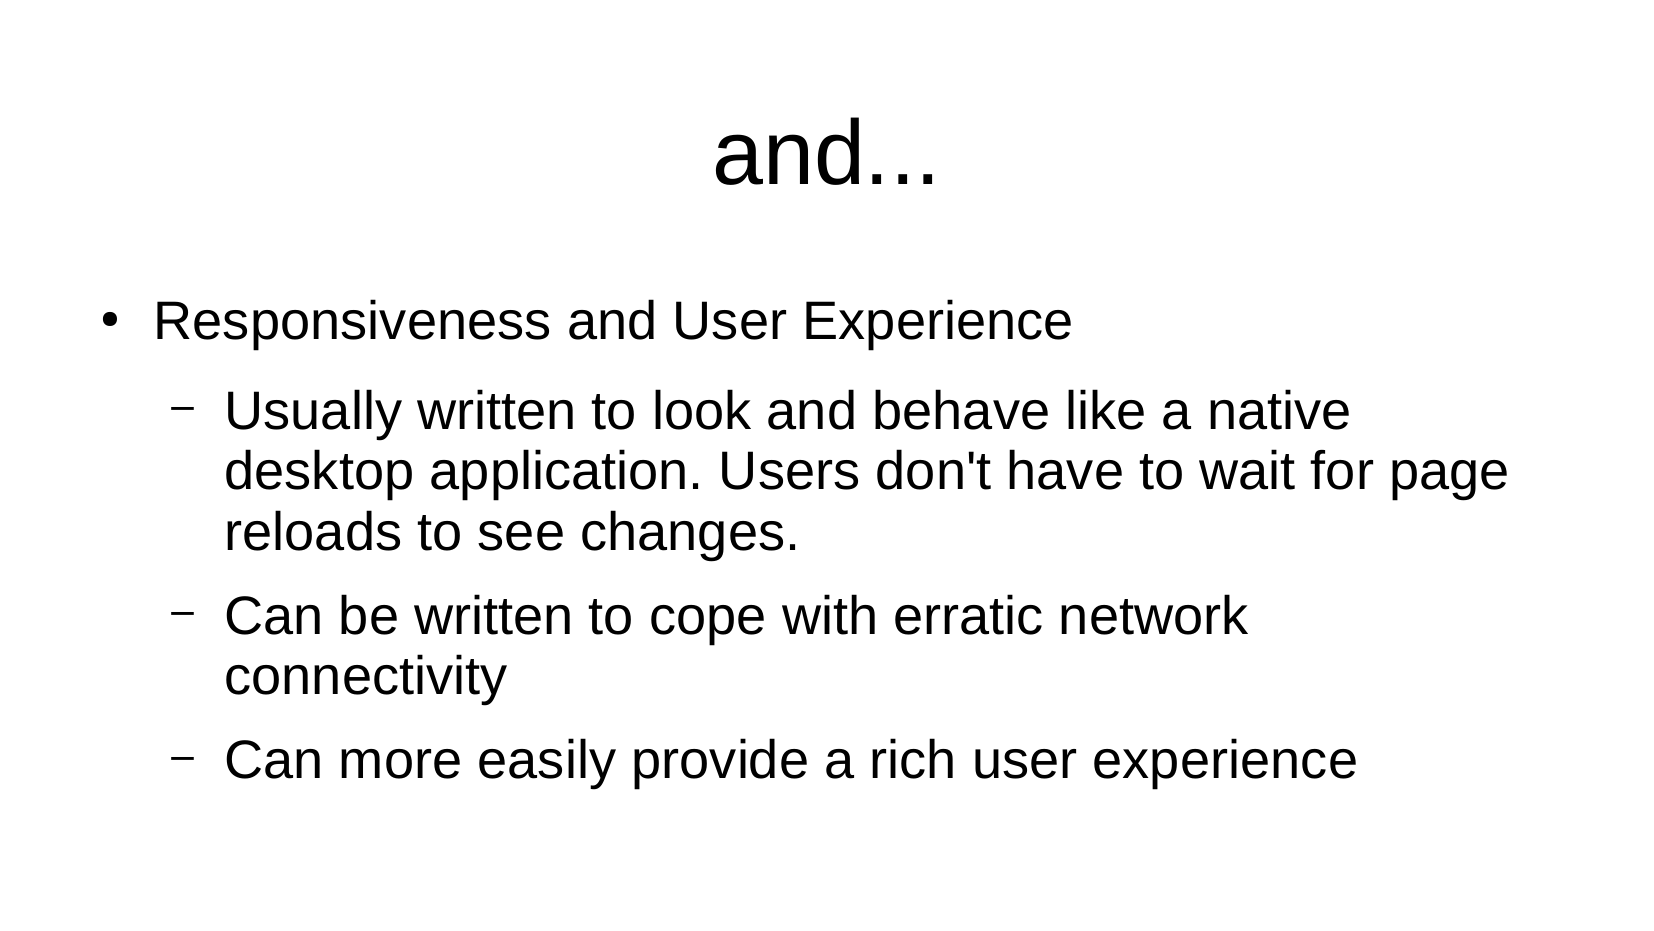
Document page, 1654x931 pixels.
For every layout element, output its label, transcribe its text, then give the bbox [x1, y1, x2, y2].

list Responsiveness and User Experience Usually written to look and behave like a native desktop application. Users don't have to wait for page reloads to see changes. Can be written to cope with erratic network connectivity Can more easily provide a rich user experience [82, 290, 1538, 931]
title and... [82, 49, 1571, 257]
